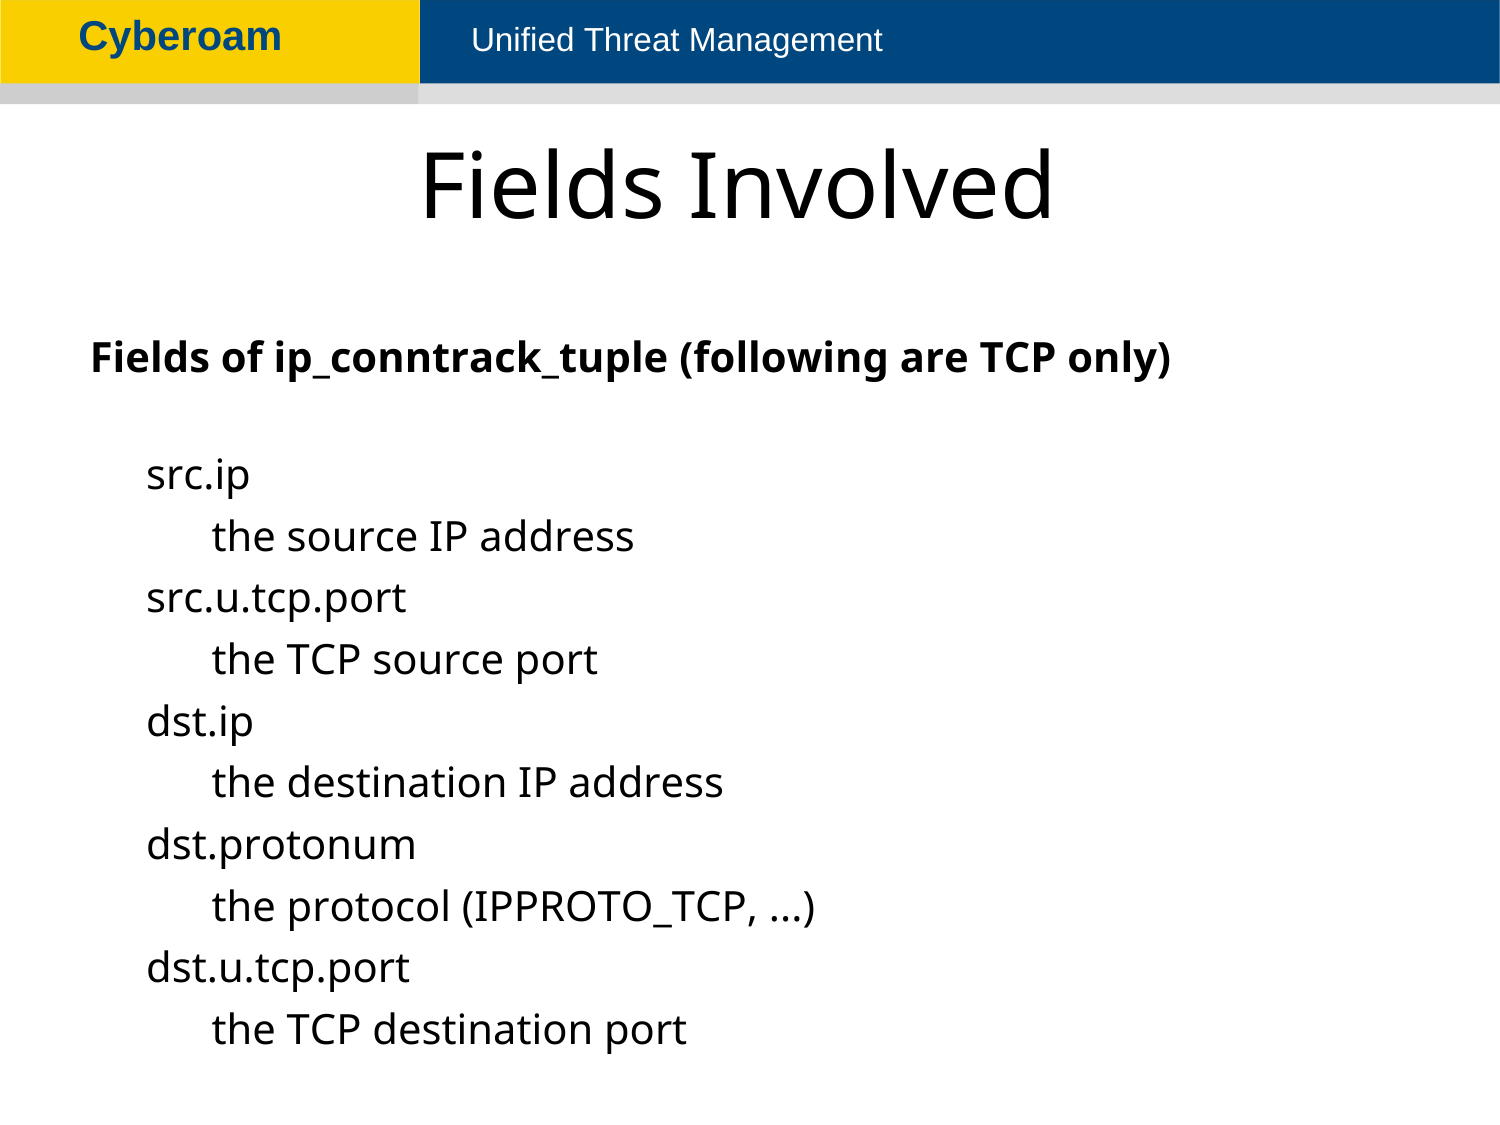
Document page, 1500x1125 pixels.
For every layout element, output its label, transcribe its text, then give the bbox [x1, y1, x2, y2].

title Fields Involved [75, 112, 1426, 240]
list Fields of ip_conntrack_tuple (following are TCP only) src.ip the source IP address src.u.tcp.port the TCP source port dst.ip the destination IP address dst.protonum the protocol (IPPROTO_TCP, ...) dst.u.tcp.port the TCP destination port [75, 262, 1426, 1125]
picture [0, 0, 1500, 83]
